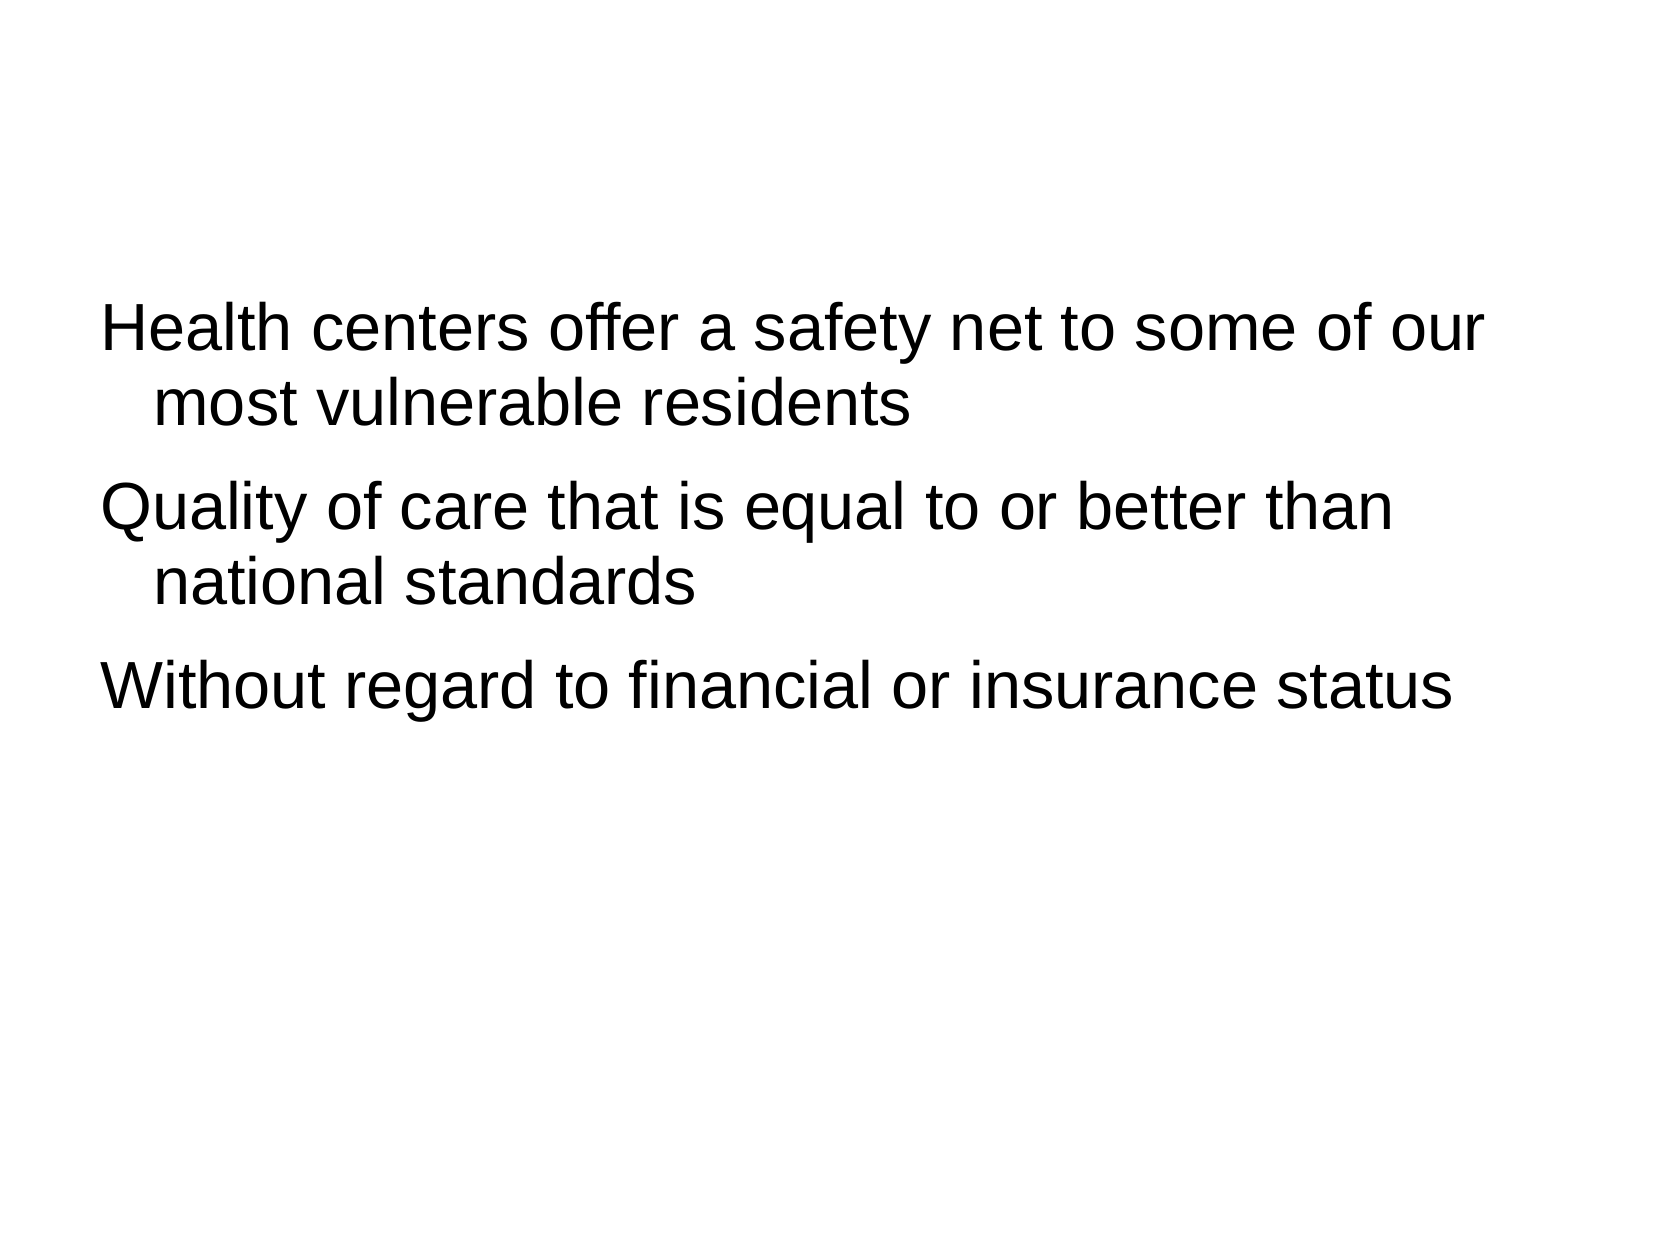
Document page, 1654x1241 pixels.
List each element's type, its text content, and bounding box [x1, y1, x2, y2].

list Health centers offer a safety net to some of our most vulnerable residents Quality of care that is equal to or better than national standards Without regard to financial or insurance status [82, 290, 1571, 1137]
